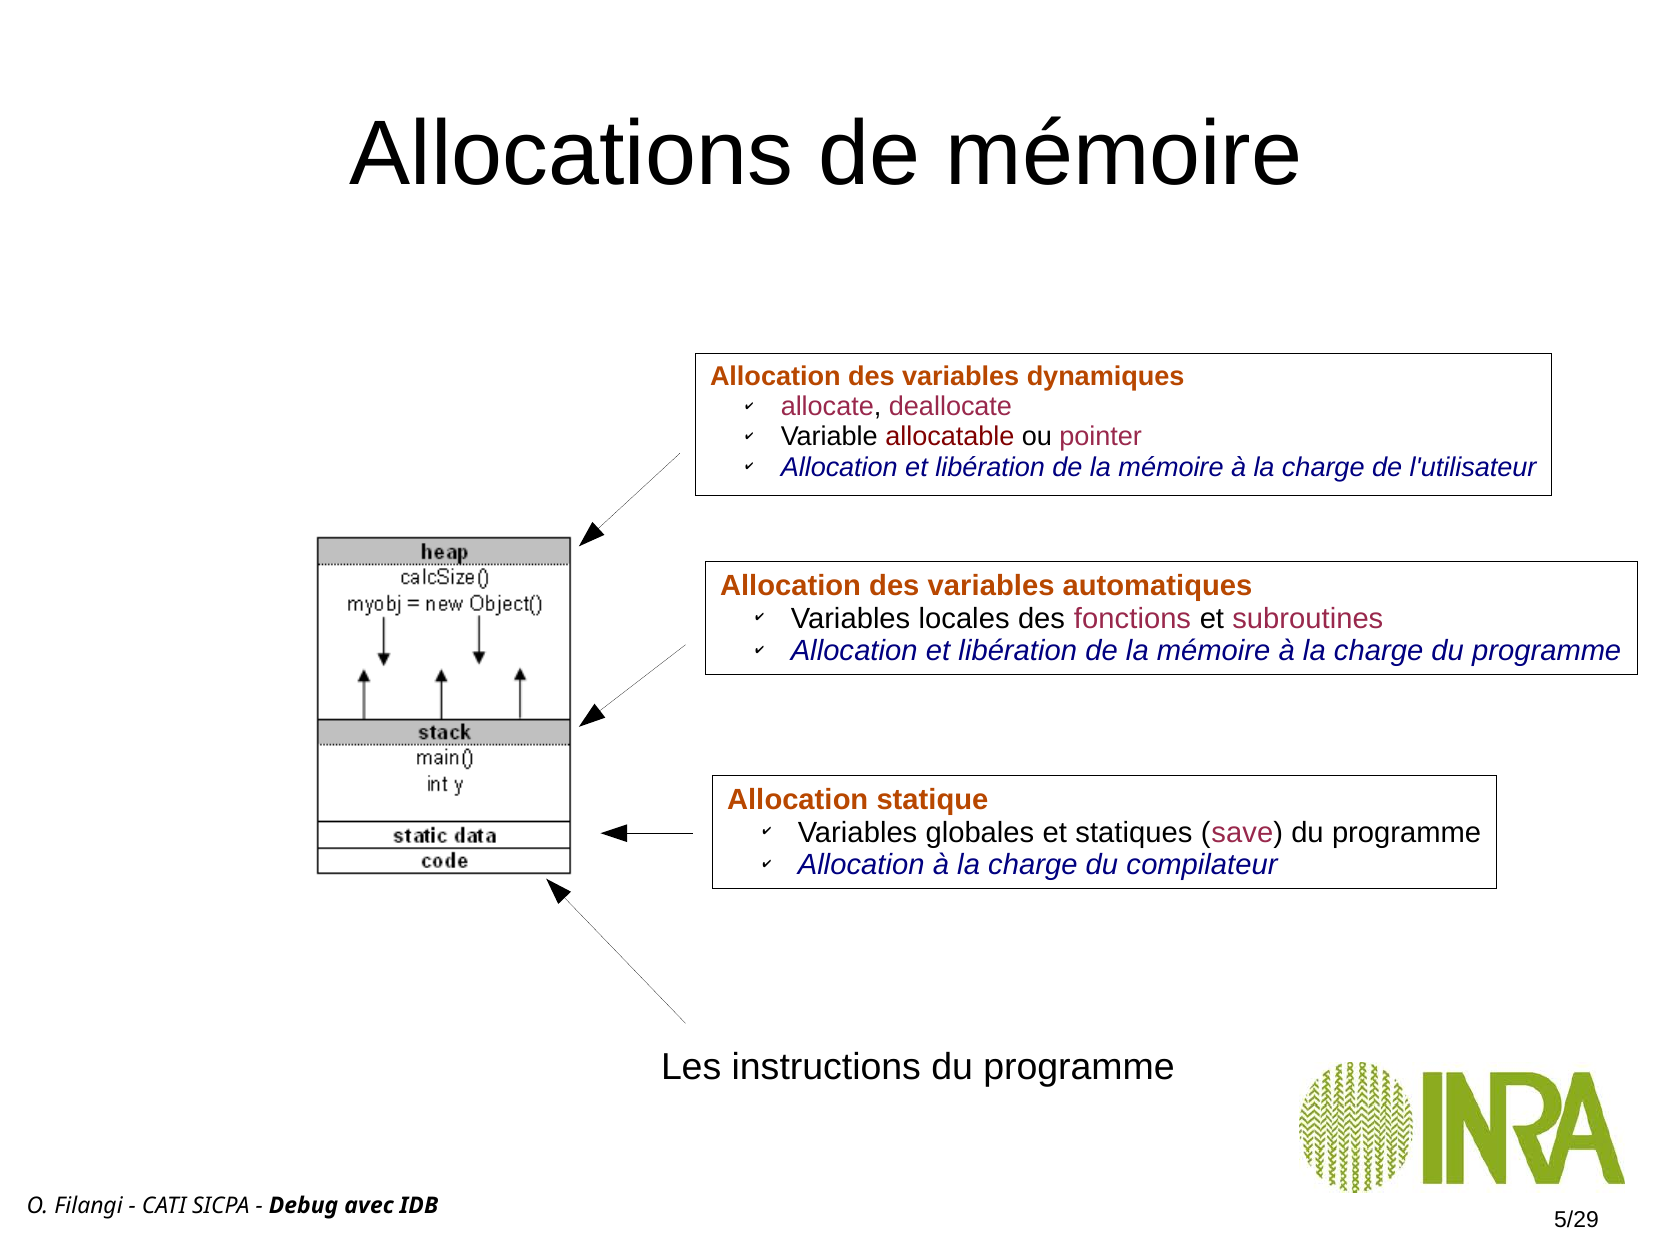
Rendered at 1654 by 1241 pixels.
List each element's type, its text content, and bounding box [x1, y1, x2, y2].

text_box <numéro>/29 [1539, 1199, 1654, 1241]
title Allocations de mémoire [82, 49, 1571, 257]
picture [311, 531, 579, 879]
text_box Allocation des variables dynamiques allocate, deallocate Variable allocatable ou pointer Allocation et libération de la mémoire à la charge de l'utilisateur [695, 353, 1552, 496]
text_box Allocation des variables automatiques Variables locales des fonctions et subroutines Allocation et libération de la mémoire à la charge du programme [705, 561, 1638, 675]
text_box Allocation statique Variables globales et statiques (save) du programme Allocation à la charge du compilateur [712, 775, 1497, 889]
text_box O. Filangi - CATI SICPA - Debug avec IDB [5, 1181, 476, 1227]
picture [1299, 1062, 1625, 1193]
text_box Les instructions du programme [646, 1038, 1190, 1096]
